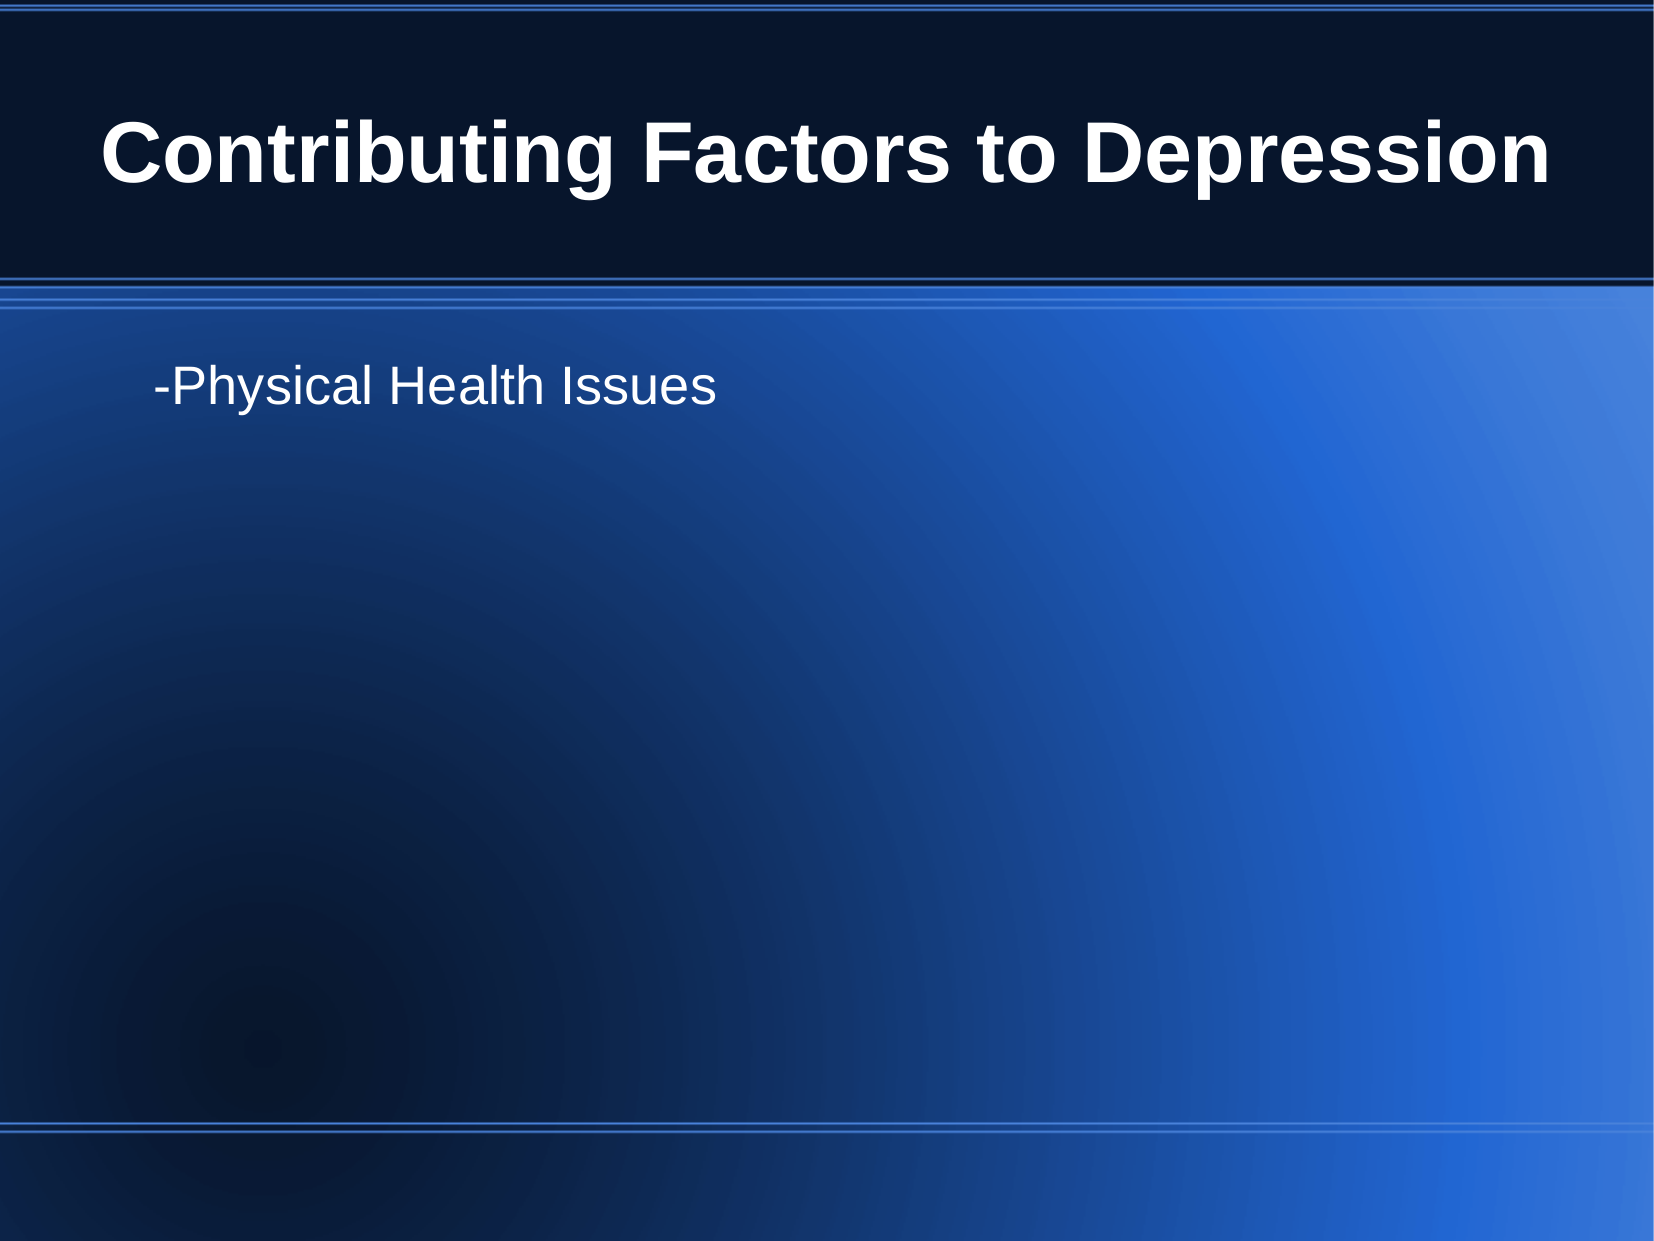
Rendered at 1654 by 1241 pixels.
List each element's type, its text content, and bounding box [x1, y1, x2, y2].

picture [0, 0, 1654, 1241]
title Contributing Factors to Depression [82, 49, 1571, 257]
list -Physical Health Issues [82, 355, 1571, 1058]
